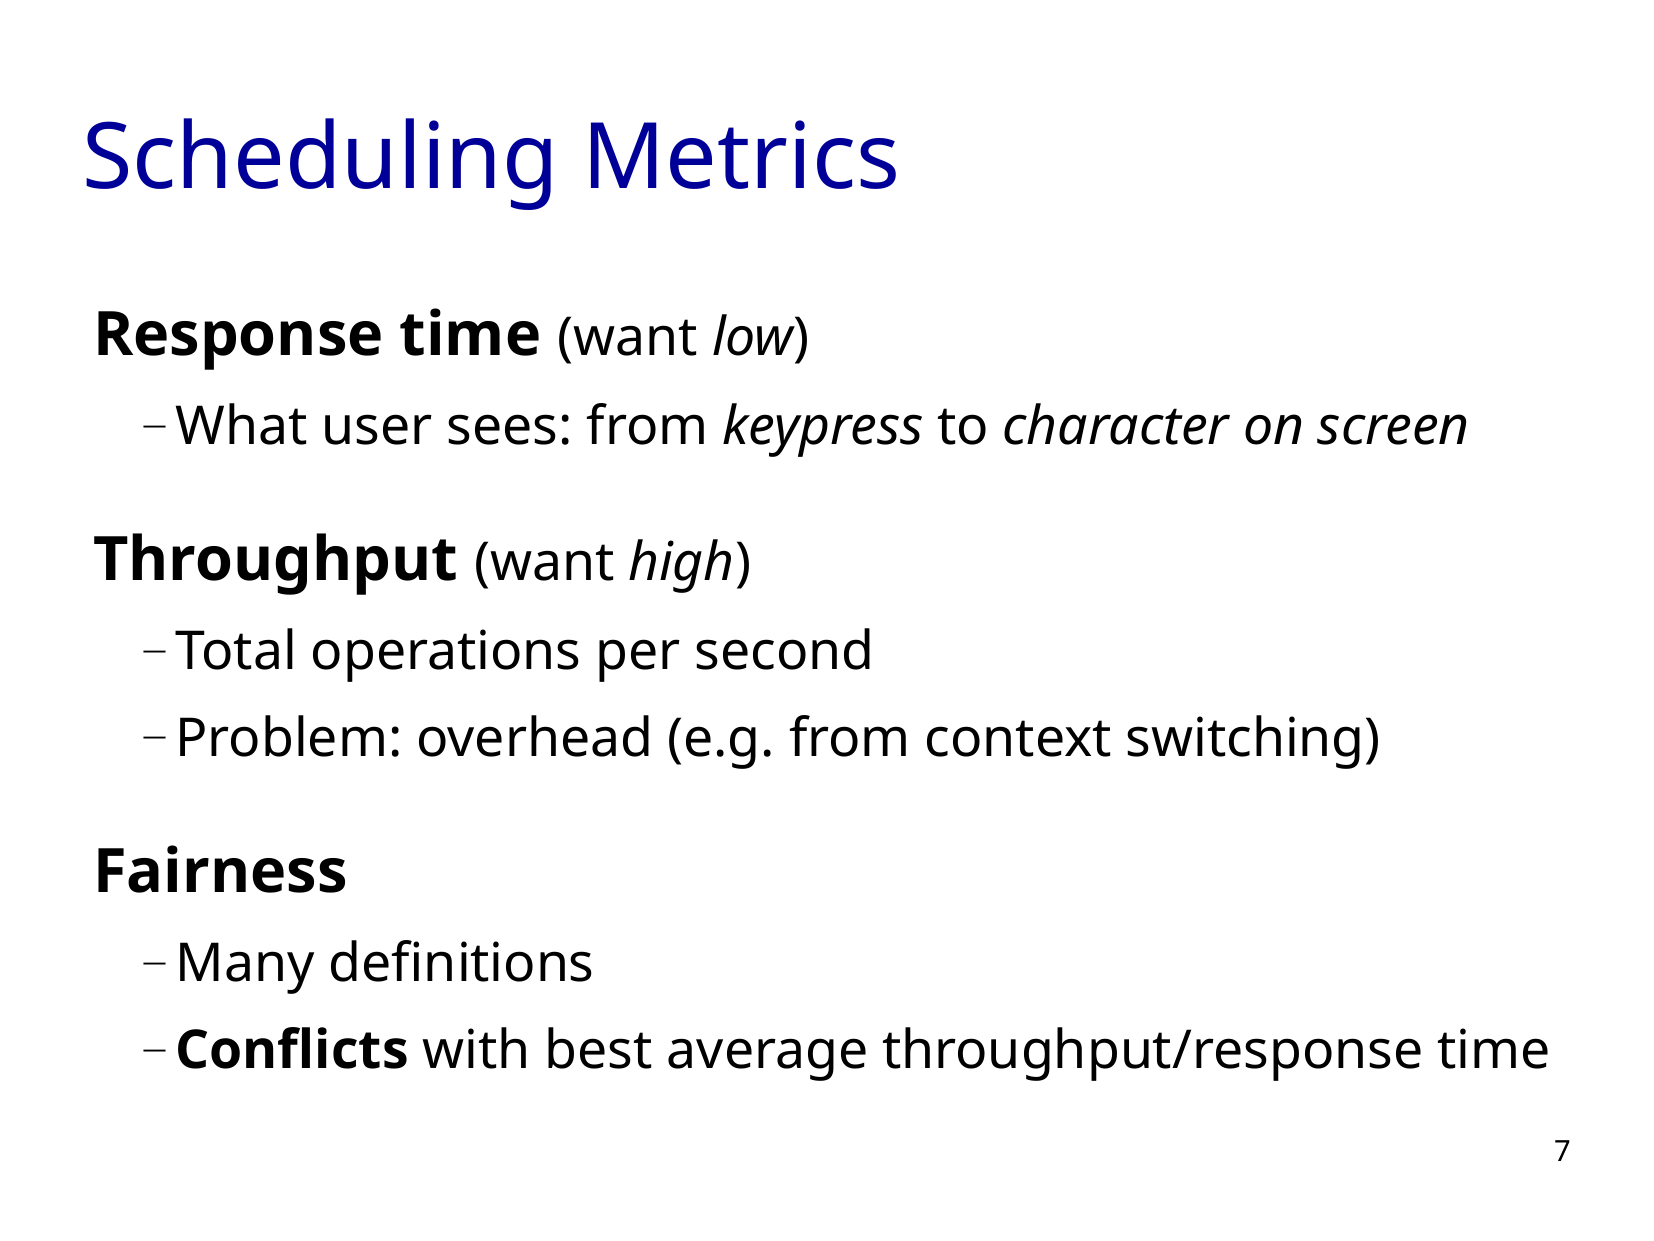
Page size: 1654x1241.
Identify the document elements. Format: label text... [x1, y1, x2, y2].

list Response time (want low) What user sees: from keypress to character on screen Throughput (want high) Total operations per second Problem: overhead (e.g. from context switching) Fairness Many definitions Conflicts with best average throughput/response time [60, 290, 1571, 1096]
title Scheduling Metrics [82, 49, 1571, 257]
